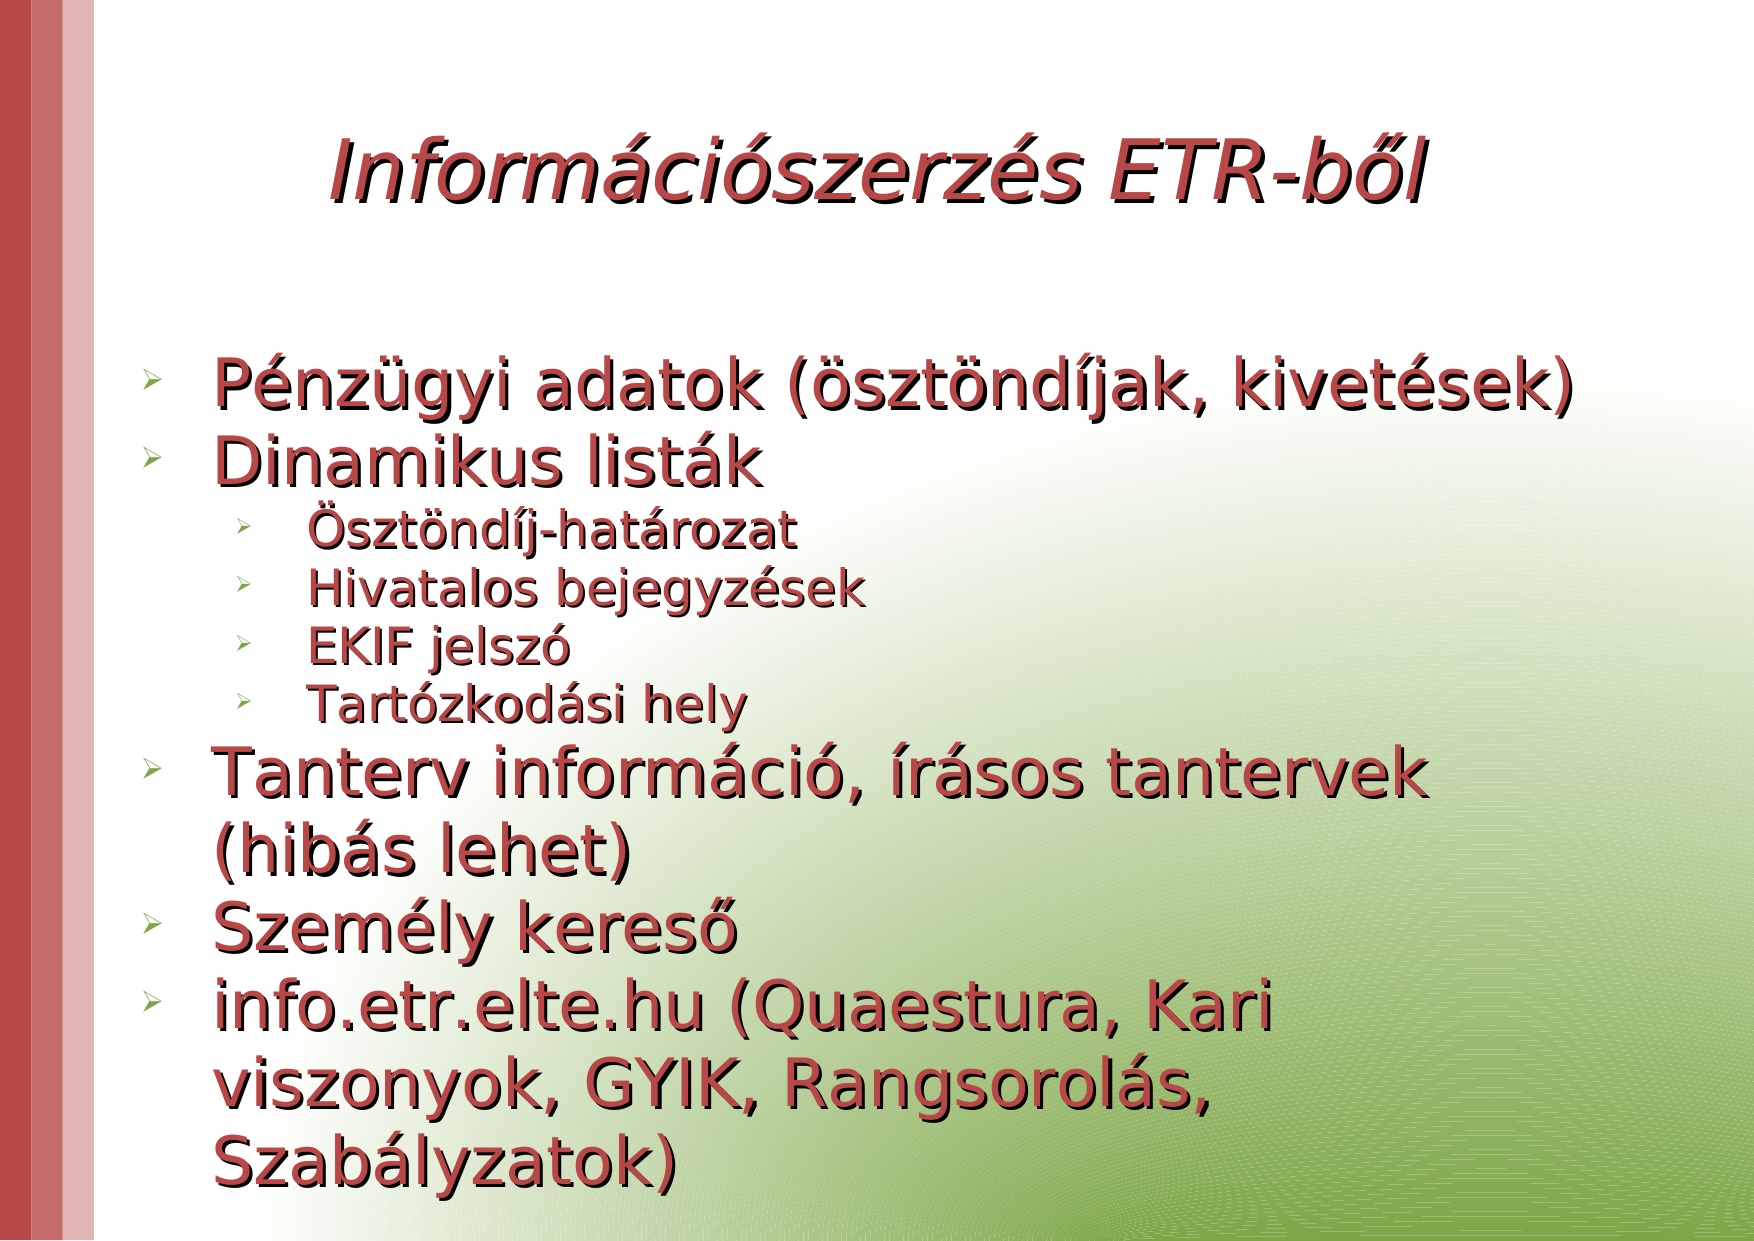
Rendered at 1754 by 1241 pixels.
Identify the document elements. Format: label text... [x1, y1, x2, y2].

list Pénzügyi adatok (ösztöndíjak, kivetések) Dinamikus listák Ösztöndíj-határozat Hivatalos bejegyzések EKIF jelszó Tartózkodási hely Tanterv információ, írásos tantervek (hibás lehet) Személy kereső info.etr.elte.hu (Quaestura, Kari viszonyok, GYIK, Rangsorolás, Szabályzatok) [128, 344, 1627, 1123]
title Információszerzés ETR-ből [128, 74, 1627, 268]
